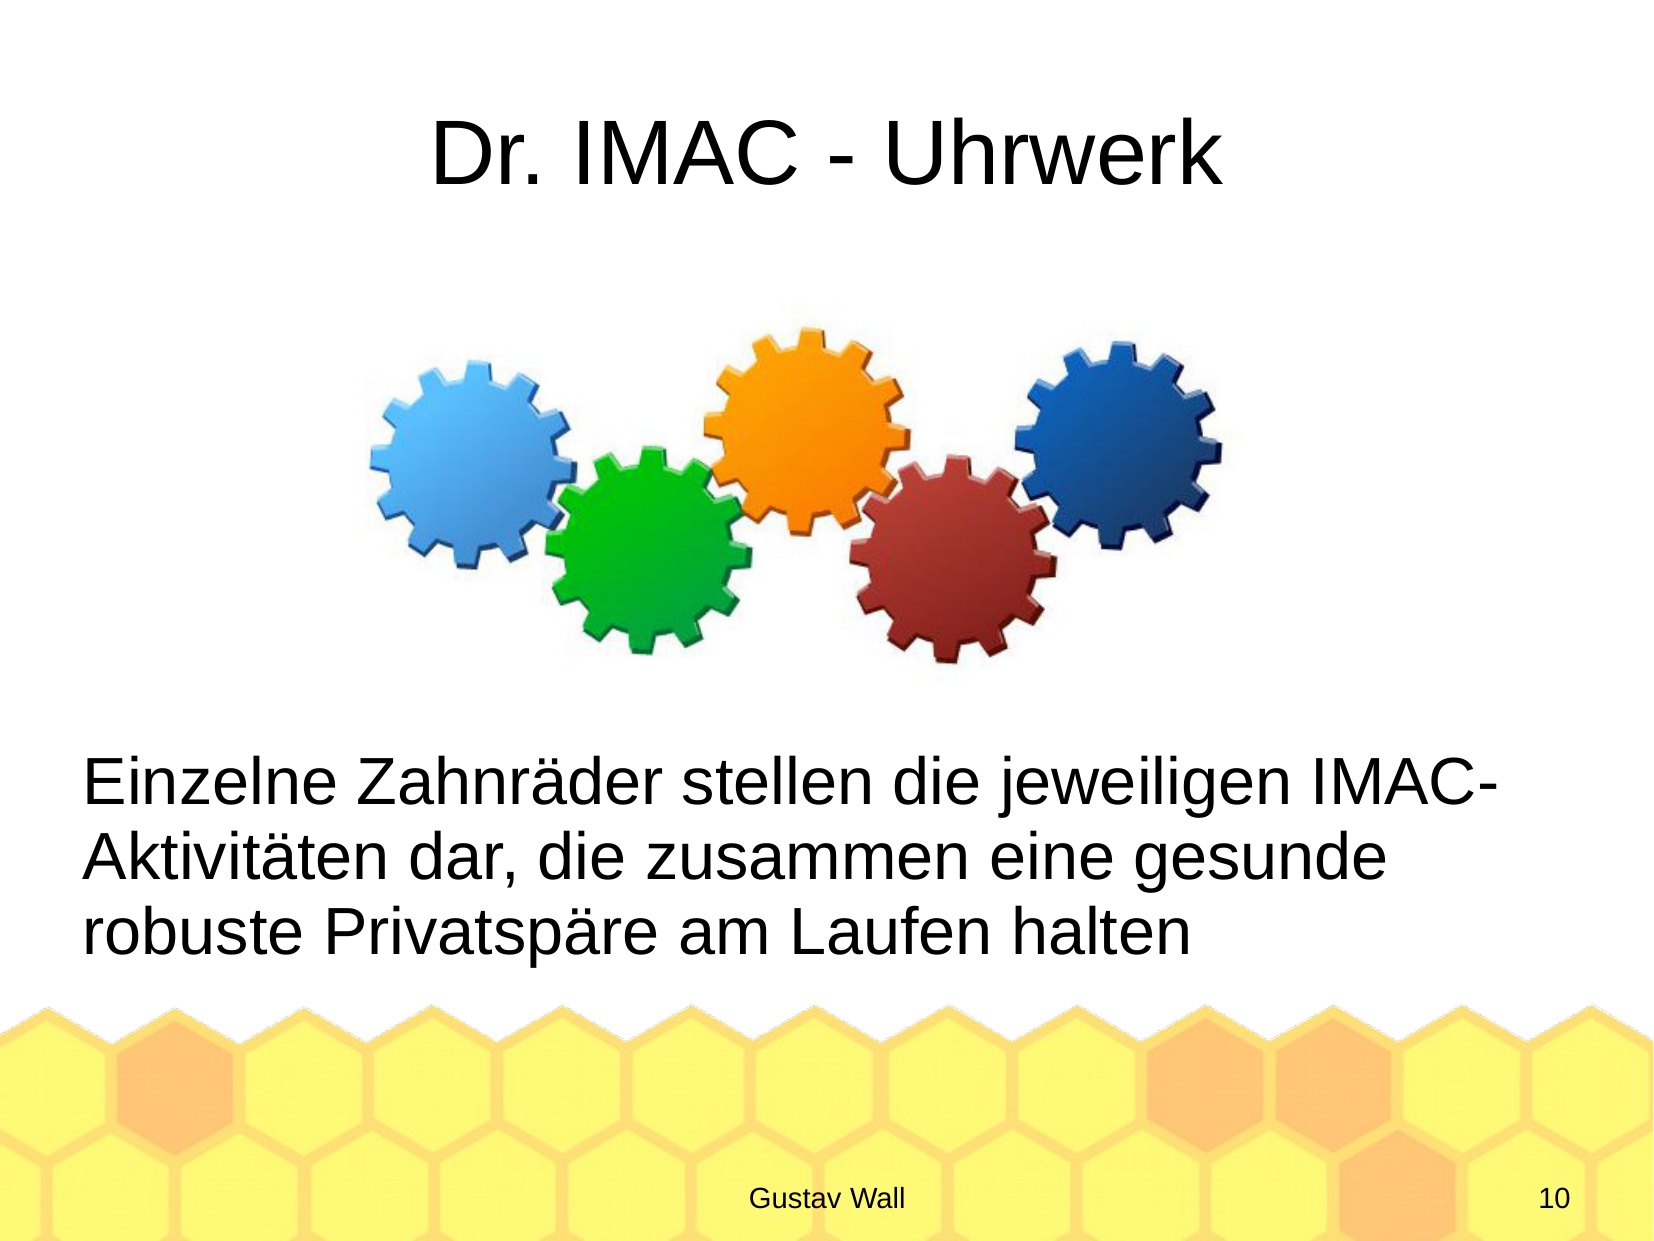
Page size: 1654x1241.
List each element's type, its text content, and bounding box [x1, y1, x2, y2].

picture [0, 1001, 1654, 1241]
list Einzelne Zahnräder stellen die jeweiligen IMAC-Aktivitäten dar, die zusammen eine gesunde robuste Privatspäre am Laufen halten [82, 744, 1571, 986]
title Dr. IMAC - Uhrwerk [82, 49, 1571, 257]
picture [307, 271, 1289, 709]
